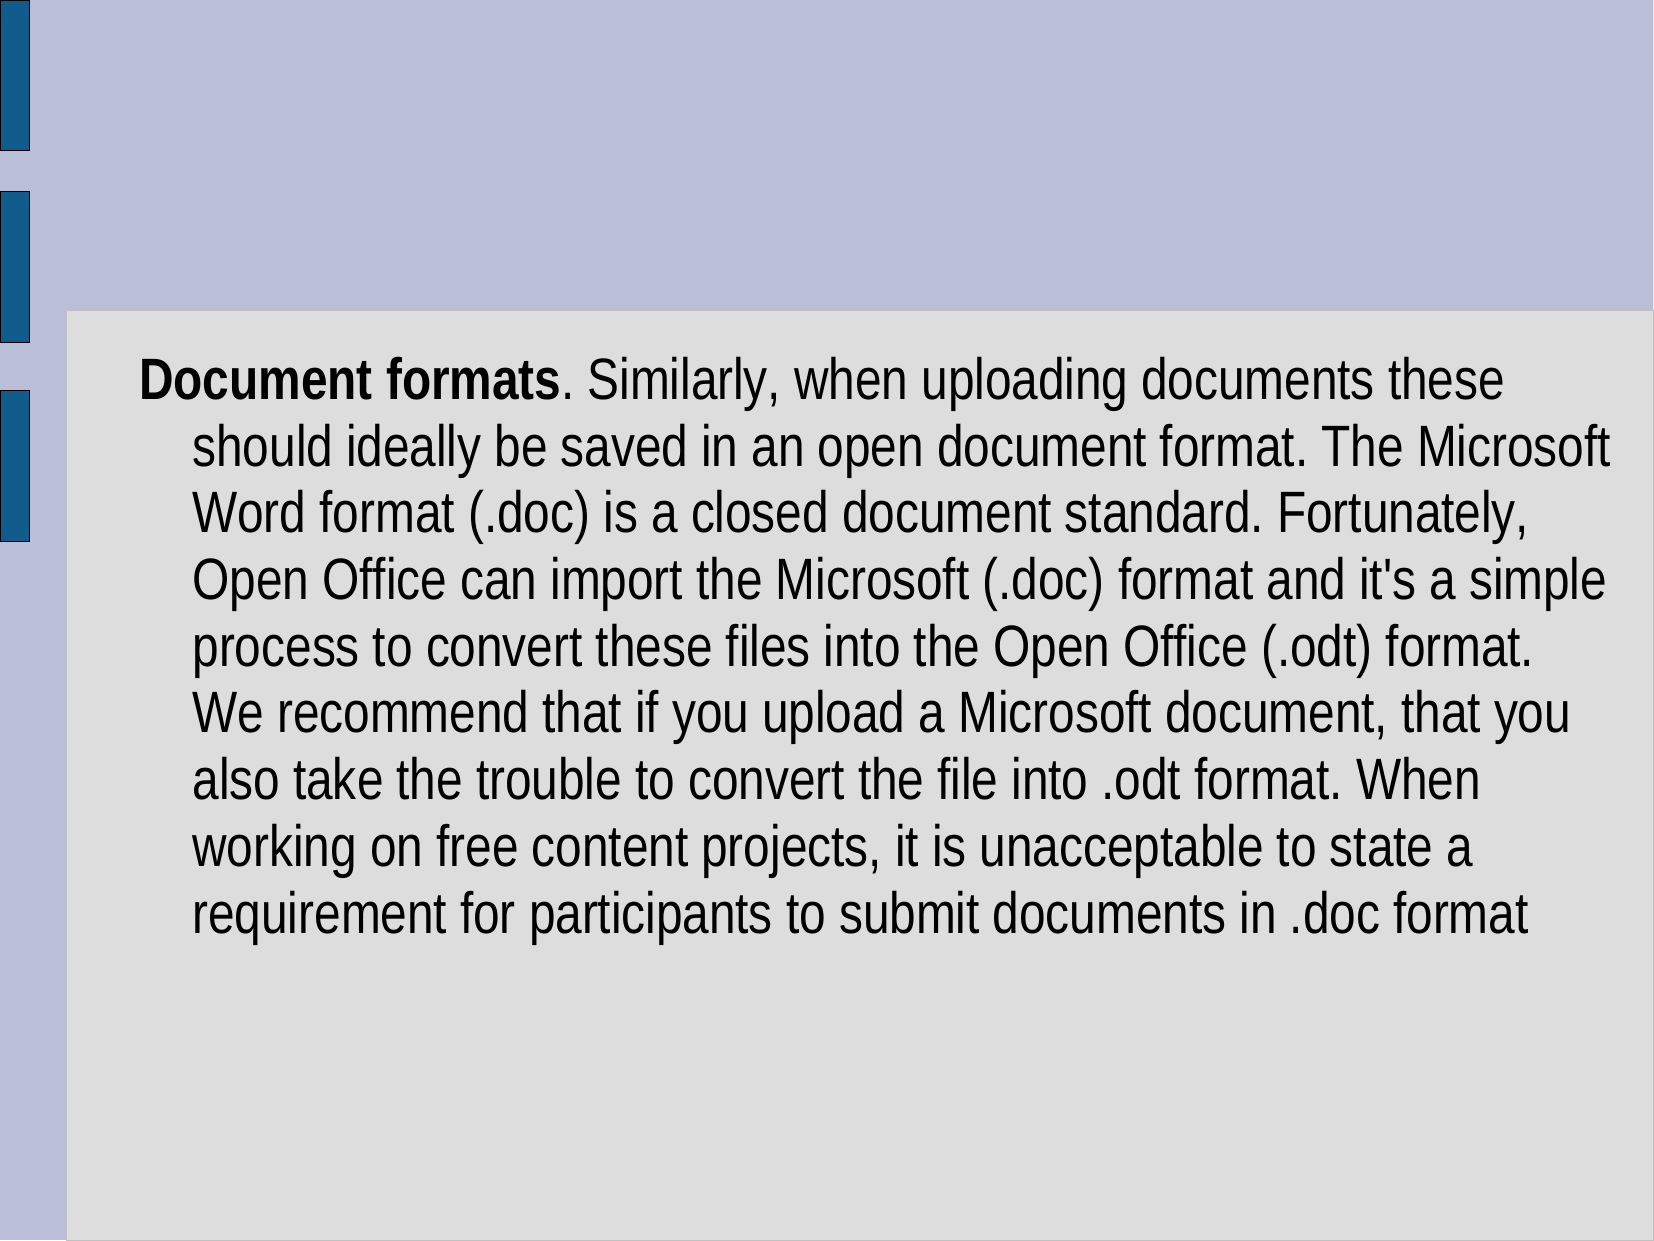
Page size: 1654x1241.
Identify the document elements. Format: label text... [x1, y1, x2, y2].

list Document formats. Similarly, when uploading documents these should ideally be saved in an open document format. The Microsoft Word format (.doc) is a closed document standard. Fortunately, Open Office can import the Microsoft (.doc) format and it's a simple process to convert these files into the Open Office (.odt) format. We recommend that if you upload a Microsoft document, that you also take the trouble to convert the file into .odt format. When working on free content projects, it is unacceptable to state a requirement for participants to submit documents in .doc format [121, 344, 1613, 1127]
